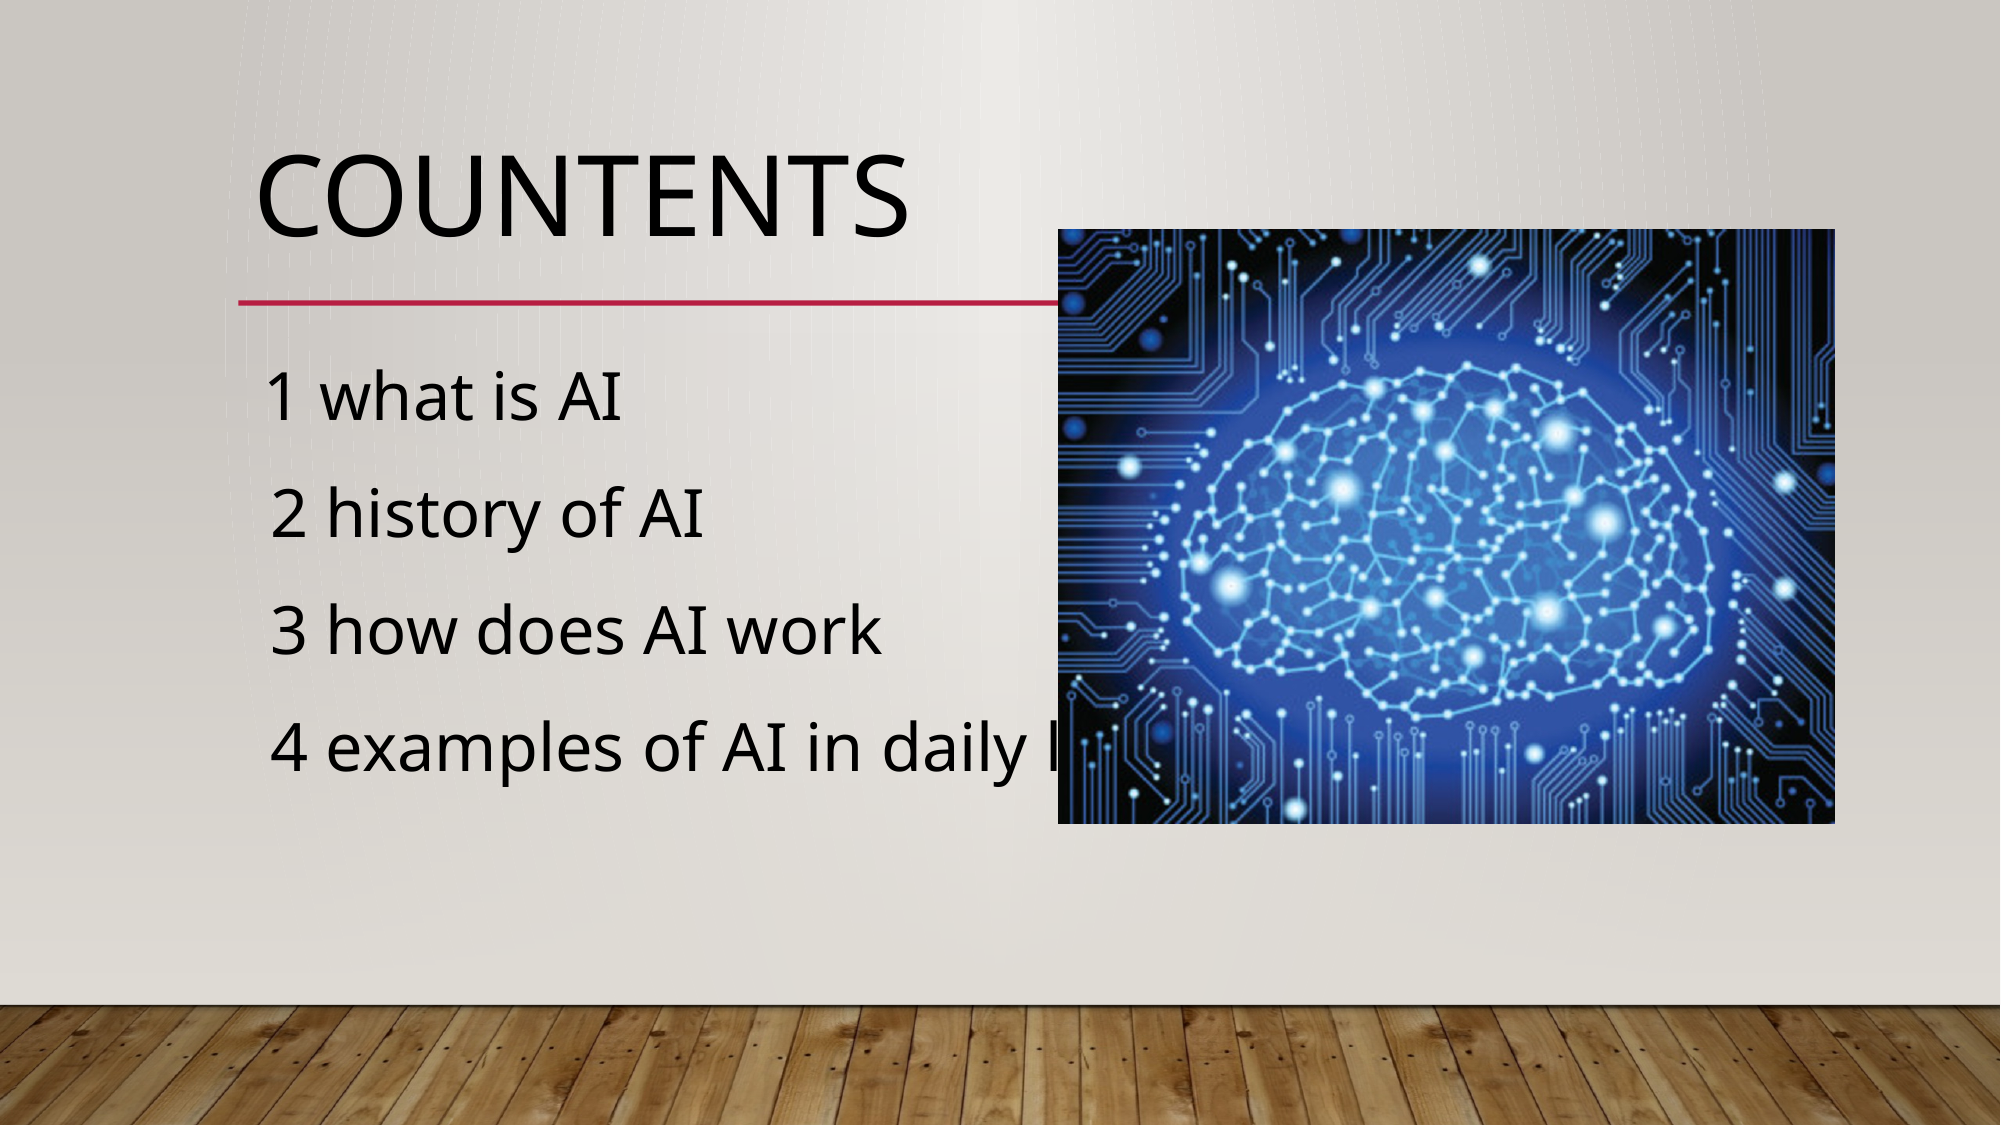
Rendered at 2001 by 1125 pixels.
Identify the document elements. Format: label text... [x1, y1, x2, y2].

picture [0, 1005, 2000, 1125]
title Countents [238, 131, 1814, 305]
picture [1058, 229, 1835, 824]
list 1 what is AI 2 history of AI 3 how does AI work 4 examples of AI in daily life [238, 330, 1814, 897]
